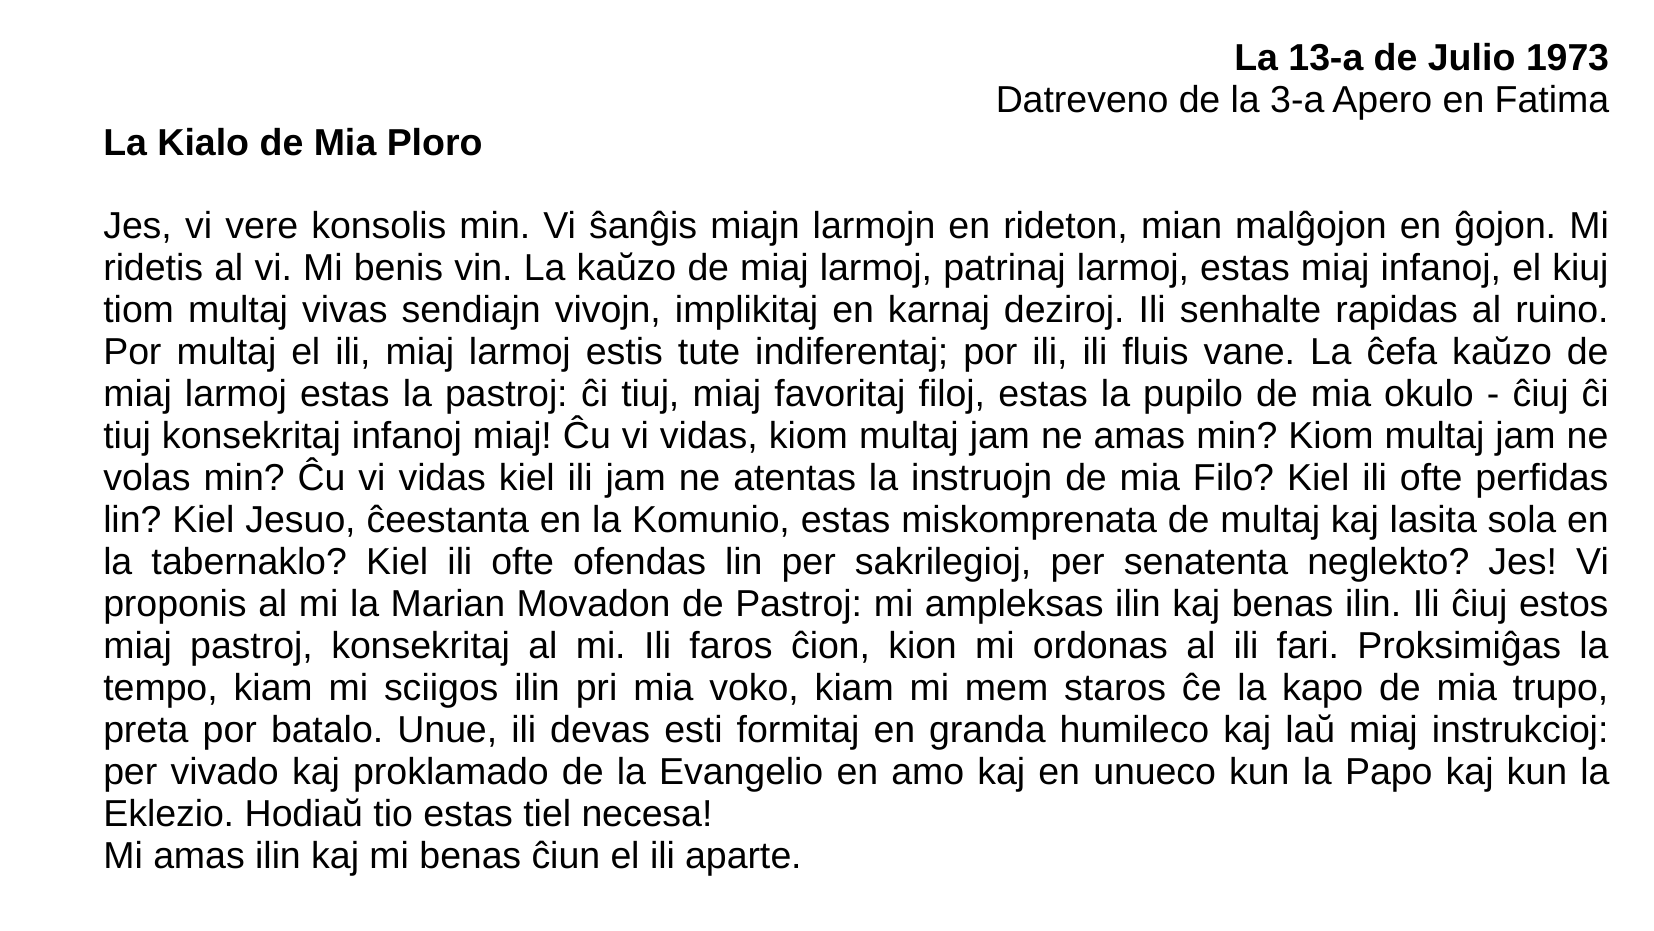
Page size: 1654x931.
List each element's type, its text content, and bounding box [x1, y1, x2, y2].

text_box La 13-a de Julio 1973 Datreveno de la 3-a Apero en Fatima La Kialo de Mia Ploro Jes, vi vere konsolis min. Vi ŝanĝis miajn larmojn en rideton, mian malĝojon en ĝojon. Mi ridetis al vi. Mi benis vin. La kaŭzo de miaj larmoj, patrinaj larmoj, estas miaj infanoj, el kiuj tiom multaj vivas sendiajn vivojn, implikitaj en karnaj deziroj. Ili senhalte rapidas al ruino. Por multaj el ili, miaj larmoj estis tute indiferentaj; por ili, ili fluis vane. La ĉefa kaŭzo de miaj larmoj estas la pastroj: ĉi tiuj, miaj favoritaj filoj, estas la pupilo de mia okulo - ĉiuj ĉi tiuj konsekritaj infanoj miaj! Ĉu vi vidas, kiom multaj jam ne amas min? Kiom multaj jam ne volas min? Ĉu vi vidas kiel ili jam ne atentas la instruojn de mia Filo? Kiel ili ofte perfidas lin? Kiel Jesuo, ĉeestanta en la Komunio, estas miskomprenata de multaj kaj lasita sola en la tabernaklo? Kiel ili ofte ofendas lin per sakrilegioj, per senatenta neglekto? Jes! Vi proponis al mi la Marian Movadon de Pastroj: mi ampleksas ilin kaj benas ilin. Ili ĉiuj estos miaj pastroj, konsekritaj al mi. Ili faros ĉion, kion mi ordonas al ili fari. Proksimiĝas la tempo, kiam mi sciigos ilin pri mia voko, kiam mi mem staros ĉe la kapo de mia trupo, preta por batalo. Unue, ili devas esti formitaj en granda humileco kaj laŭ miaj instrukcioj: per vivado kaj proklamado de la Evangelio en amo kaj en unueco kun la Papo kaj kun la Eklezio. Hodiaŭ tio estas tiel necesa! Mi amas ilin kaj mi benas ĉiun el ili aparte. [88, 29, 1625, 931]
